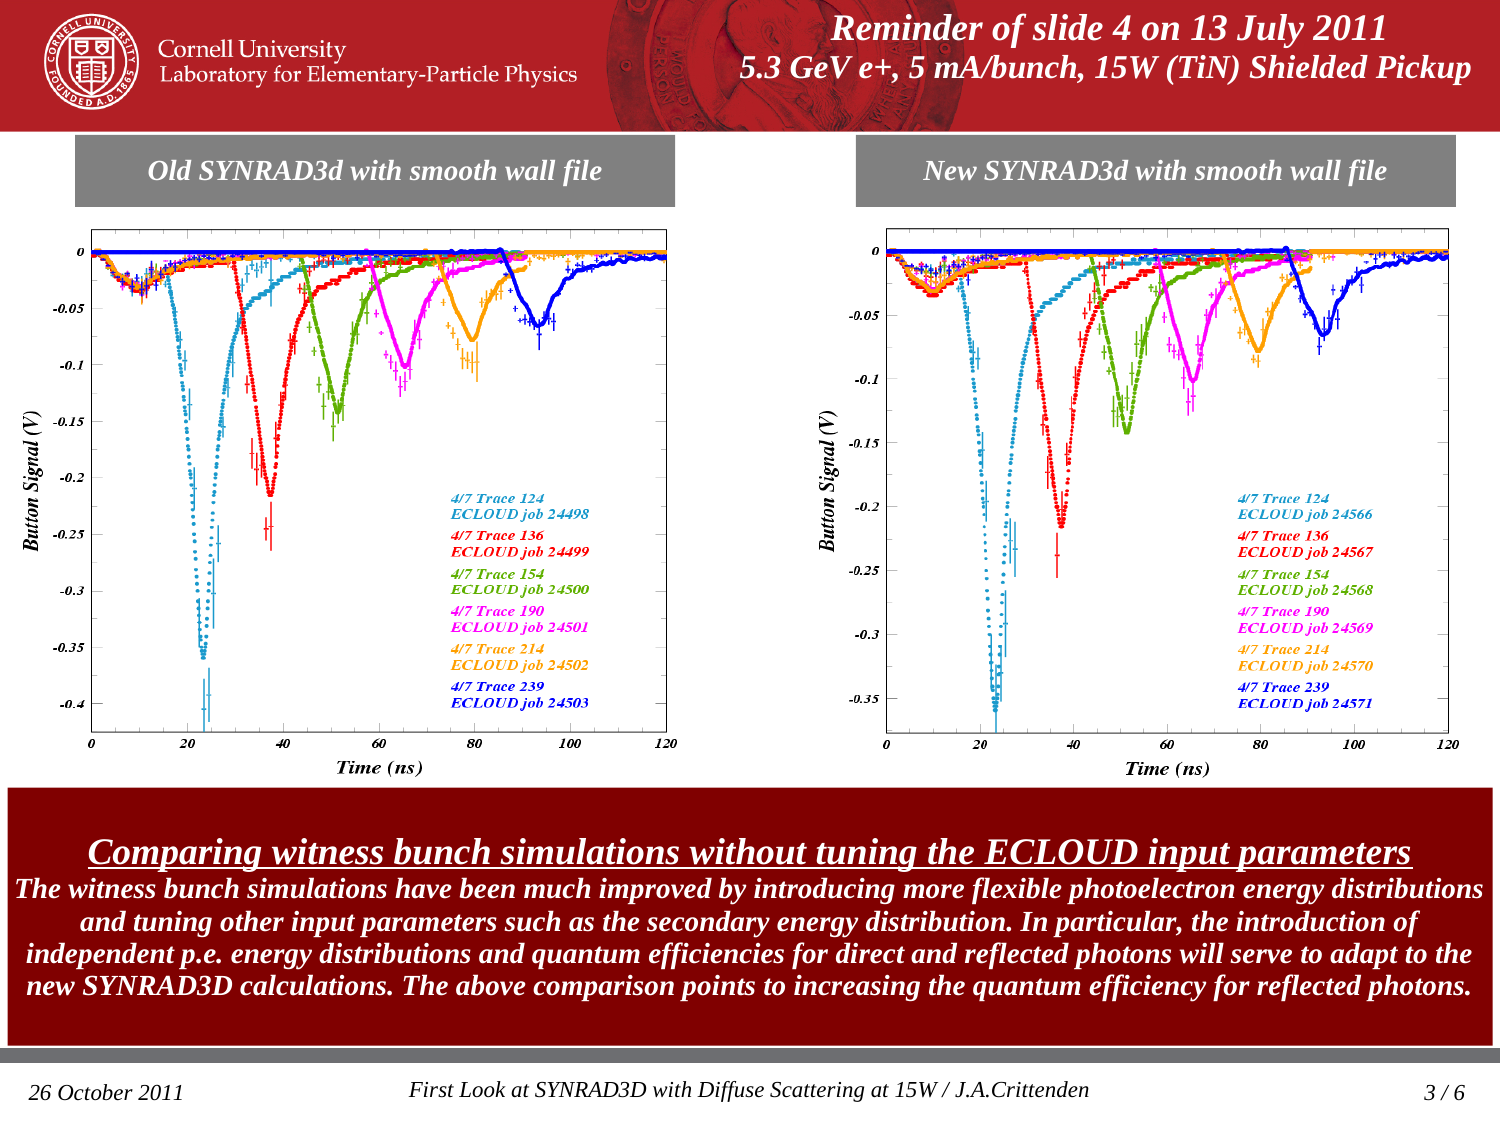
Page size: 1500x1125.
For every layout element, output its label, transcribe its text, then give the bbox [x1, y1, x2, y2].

text_box New SYNRAD3d with smooth wall file [855, 134, 1456, 207]
picture [0, 0, 1500, 132]
text_box Old SYNRAD3d with smooth wall file [75, 134, 676, 207]
text_box Reminder of slide 4 on 13 July 2011 5.3 GeV e+, 5 mA/bunch, 15W (TiN) Shielded Pickup [712, 0, 1500, 113]
picture [15, 224, 682, 781]
text_box Comparing witness bunch simulations without tuning the ECLOUD input parameters The witness bunch simulations have been much improved by introducing more flexible photoelectron energy distributions and tuning other input parameters such as the secondary energy distribution. In particular, the introduction of independent p.e. energy distributions and quantum efficiencies for direct and reflected photons will serve to adapt to the new SYNRAD3D calculations. The above comparison points to increasing the quantum efficiency for reflected photons. [7, 787, 1493, 1046]
picture [811, 224, 1463, 782]
